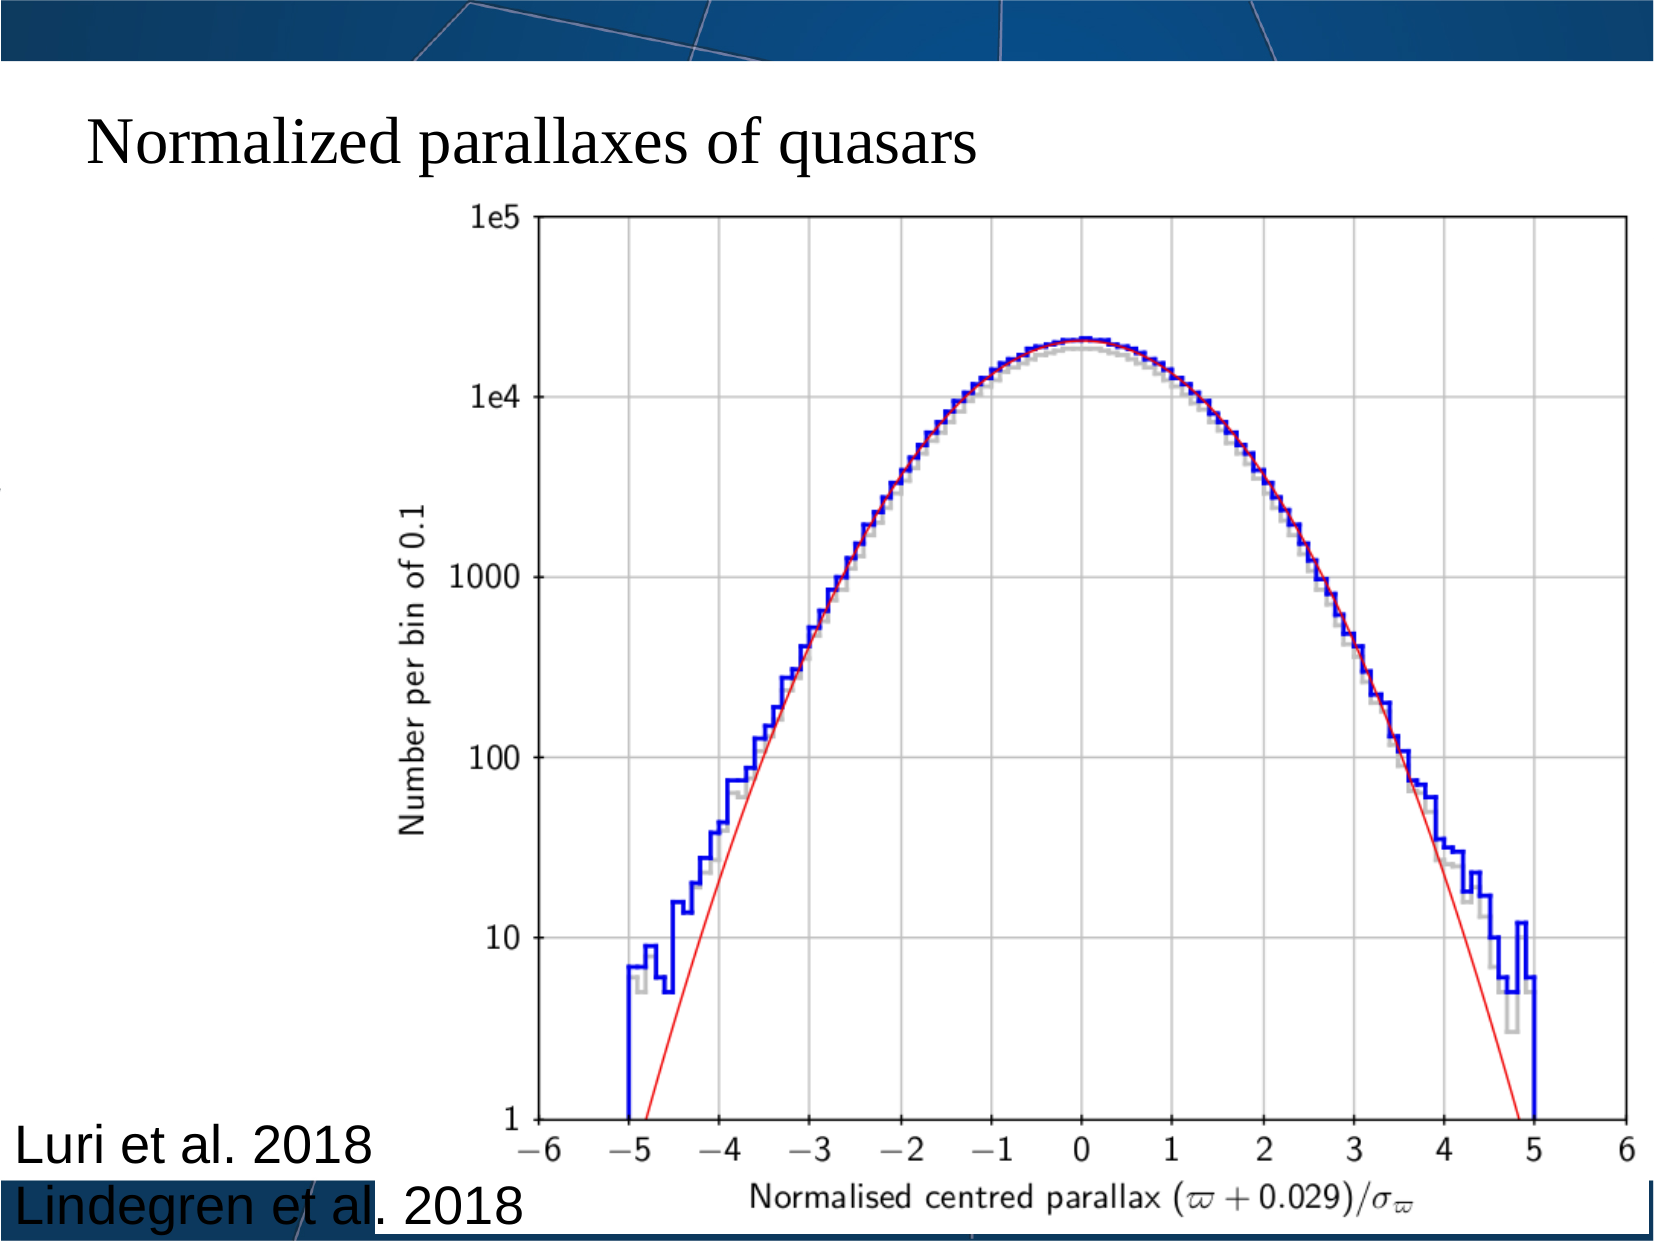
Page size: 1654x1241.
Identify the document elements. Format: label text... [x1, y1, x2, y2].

title Normalized parallaxes of quasars [86, 37, 1576, 245]
text_box Luri et al. 2018 Lindegren et al. 2018 [0, 1107, 563, 1241]
picture [0, 0, 1654, 1241]
